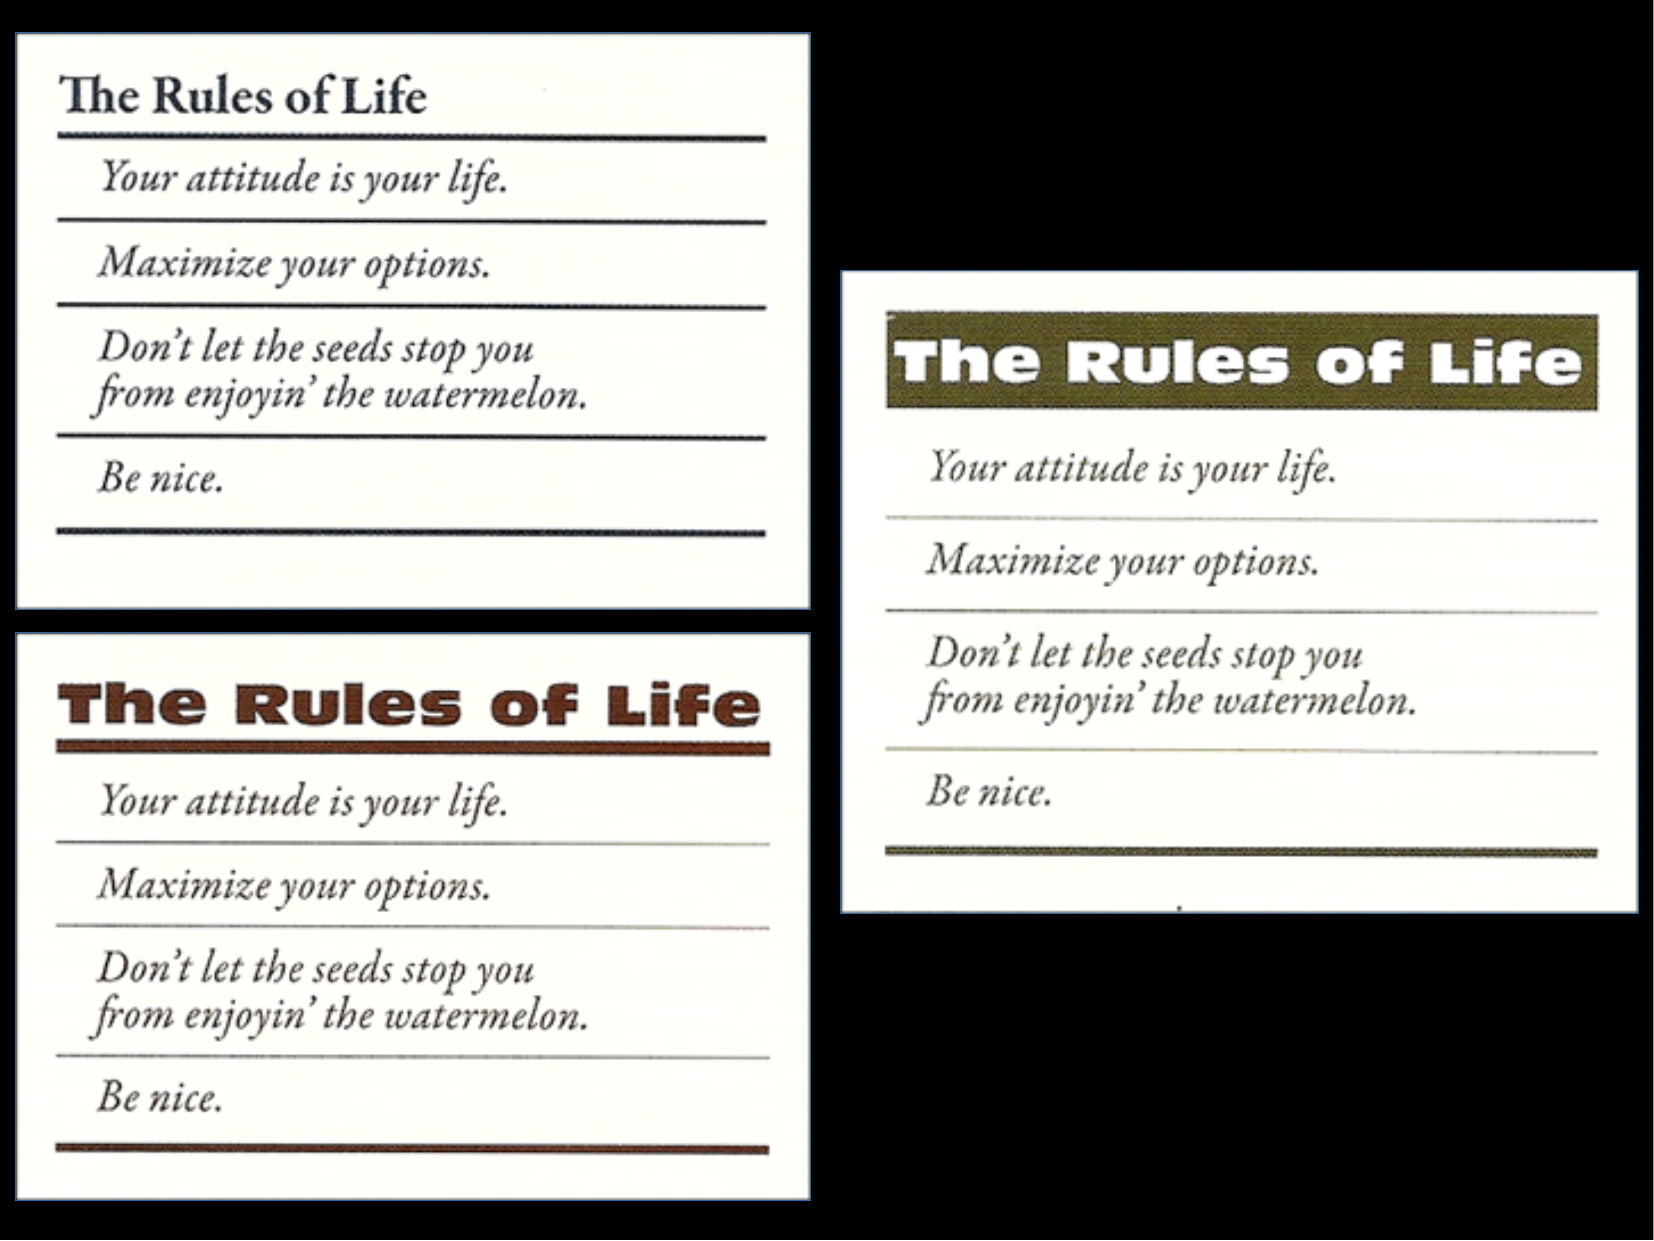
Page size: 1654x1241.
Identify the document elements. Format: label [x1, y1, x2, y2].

picture [15, 632, 811, 1201]
picture [840, 269, 1639, 914]
picture [15, 32, 811, 610]
